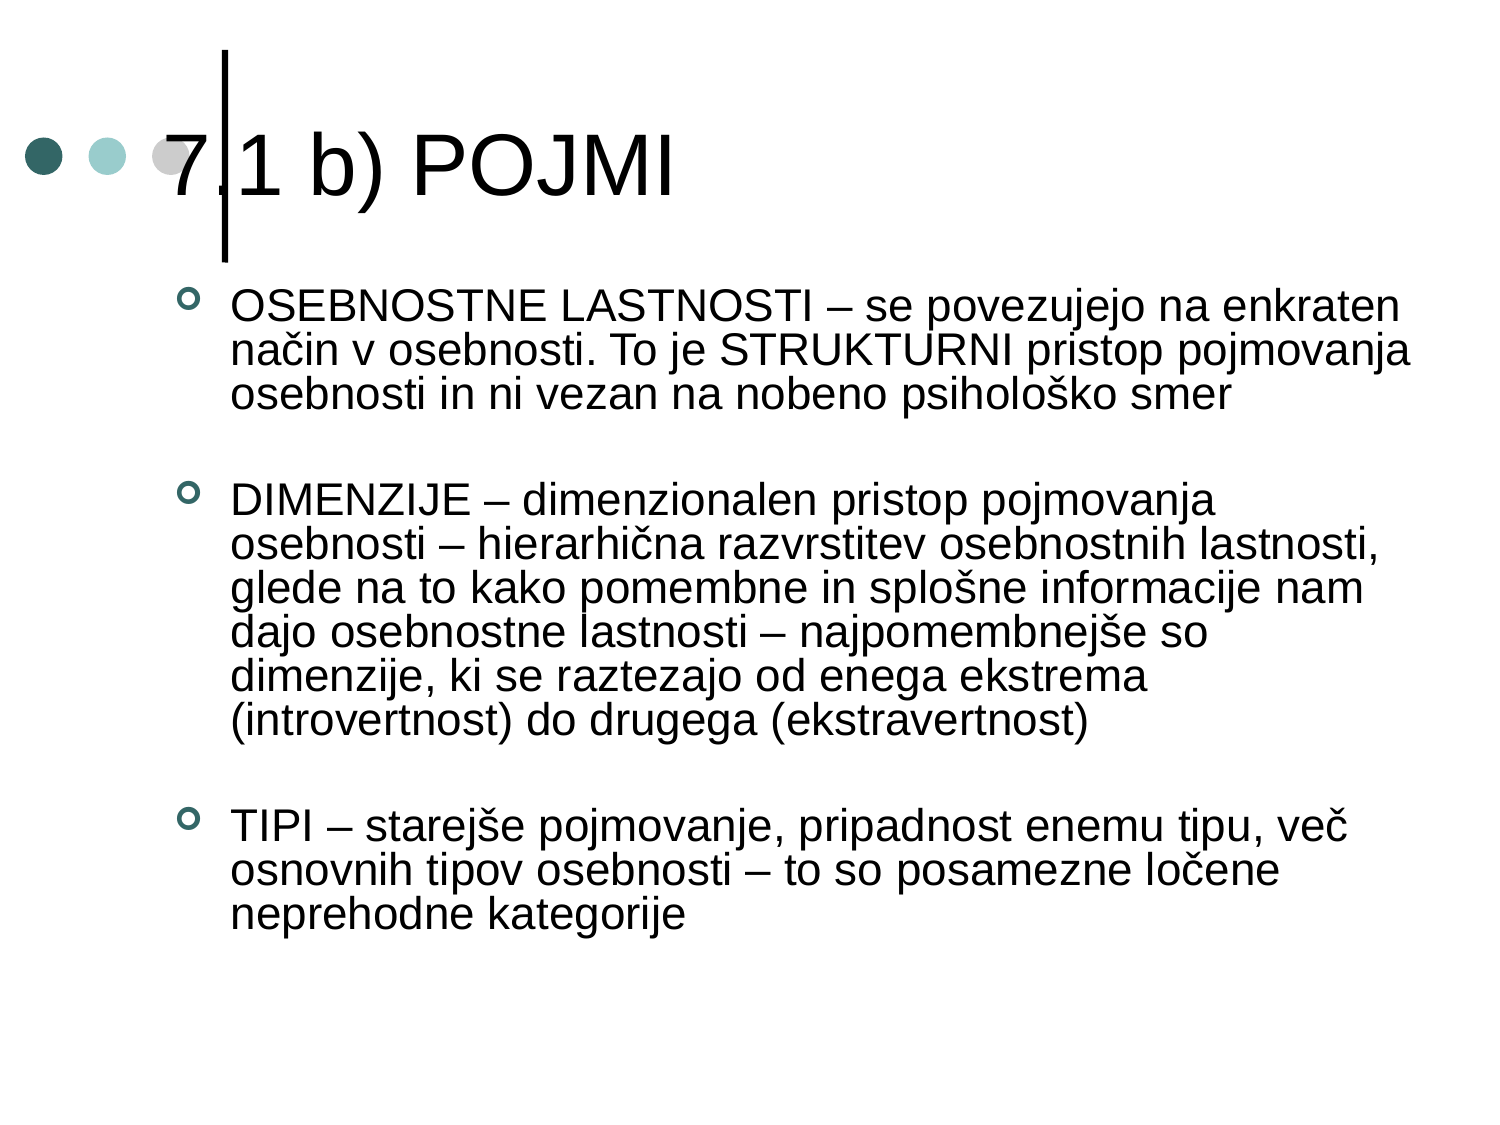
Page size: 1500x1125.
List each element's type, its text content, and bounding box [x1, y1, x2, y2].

title 7.1 b) POJMI [147, 66, 1423, 254]
list OSEBNOSTNE LASTNOSTI – se povezujejo na enkraten način v osebnosti. To je STRUKTURNI pristop pojmovanja osebnosti in ni vezan na nobeno psihološko smer DIMENZIJE – dimenzionalen pristop pojmovanja osebnosti – hierarhična razvrstitev osebnostnih lastnosti, glede na to kako pomembne in splošne informacije nam dajo osebnostne lastnosti – najpomembnejše so dimenzije, ki se raztezajo od enega ekstrema (introvertnost) do drugega (ekstravertnost) TIPI – starejše pojmovanje, pripadnost enemu tipu, več osnovnih tipov osebnosti – to so posamezne ločene neprehodne kategorije [159, 278, 1435, 954]
